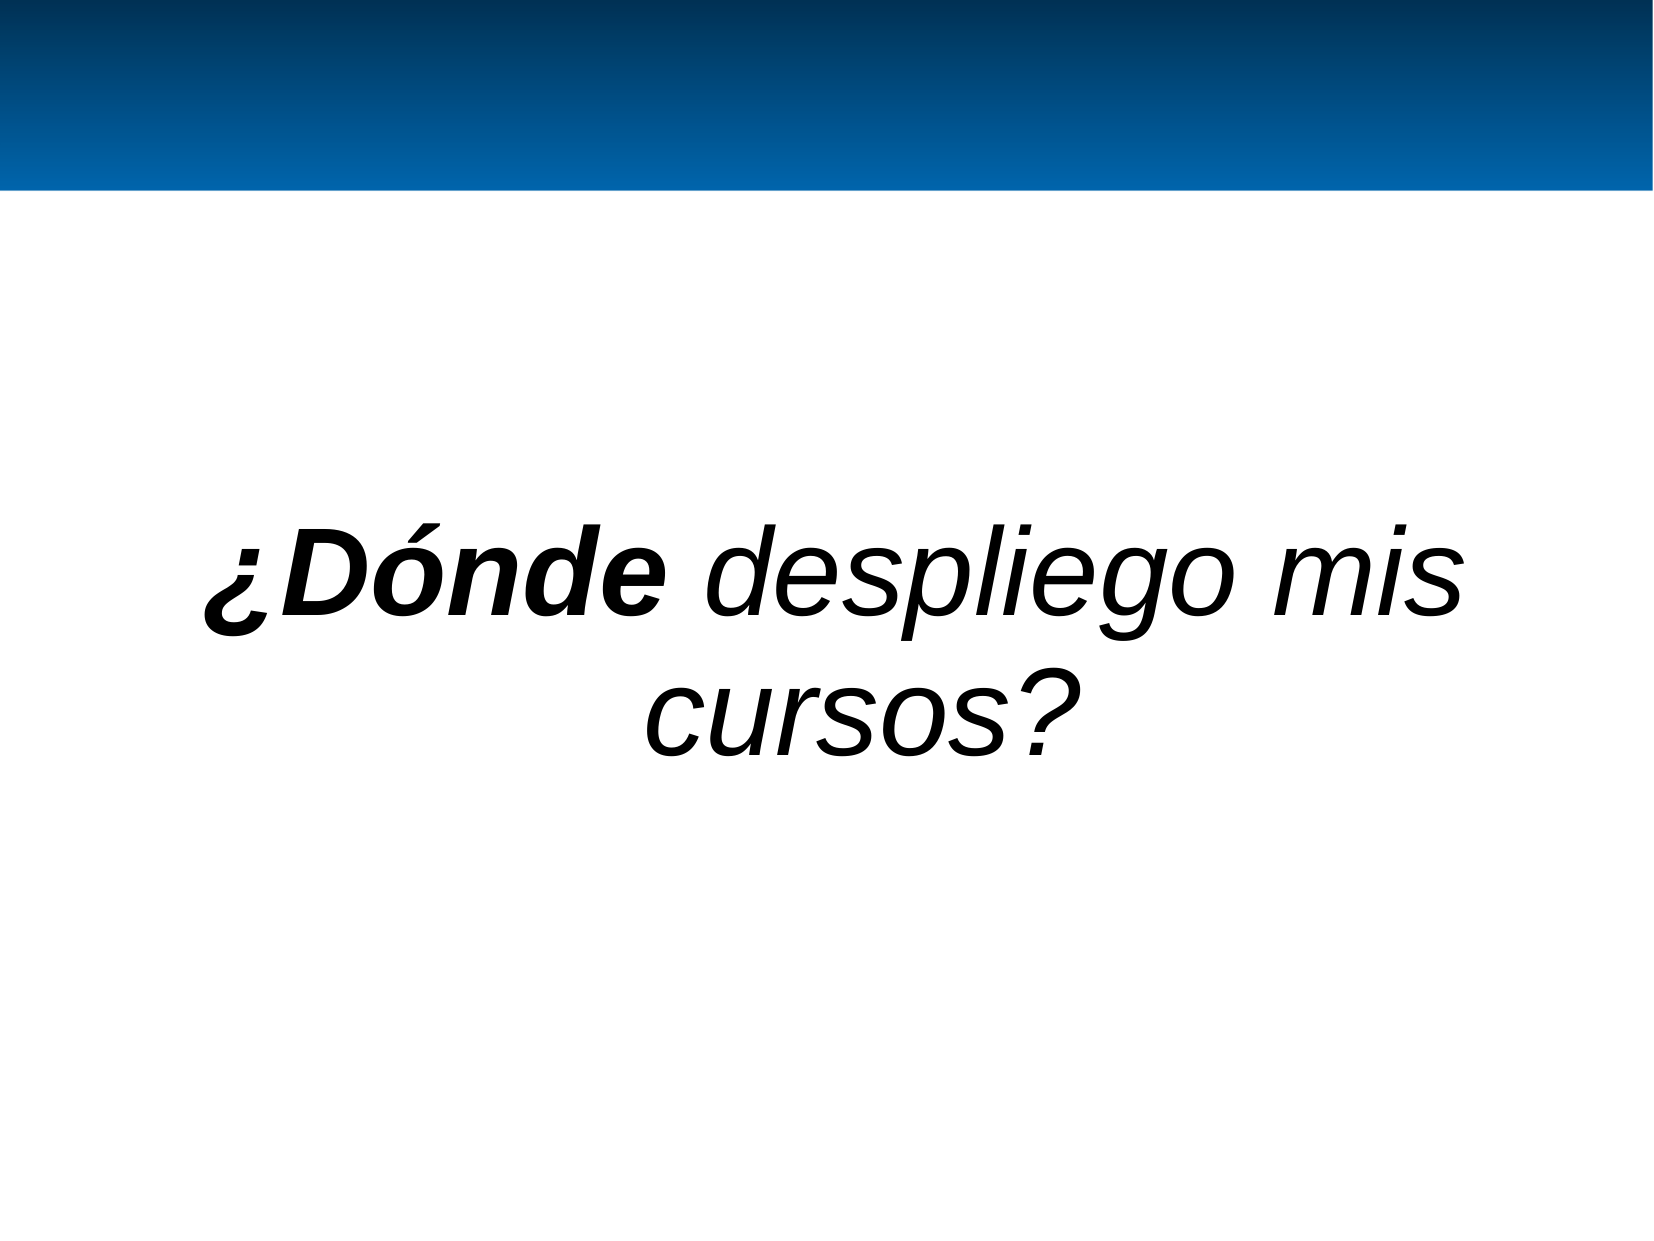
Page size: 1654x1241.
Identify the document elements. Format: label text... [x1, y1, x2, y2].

list ¿Dónde despliego mis cursos? [82, 501, 1571, 928]
picture [0, 0, 1653, 1239]
